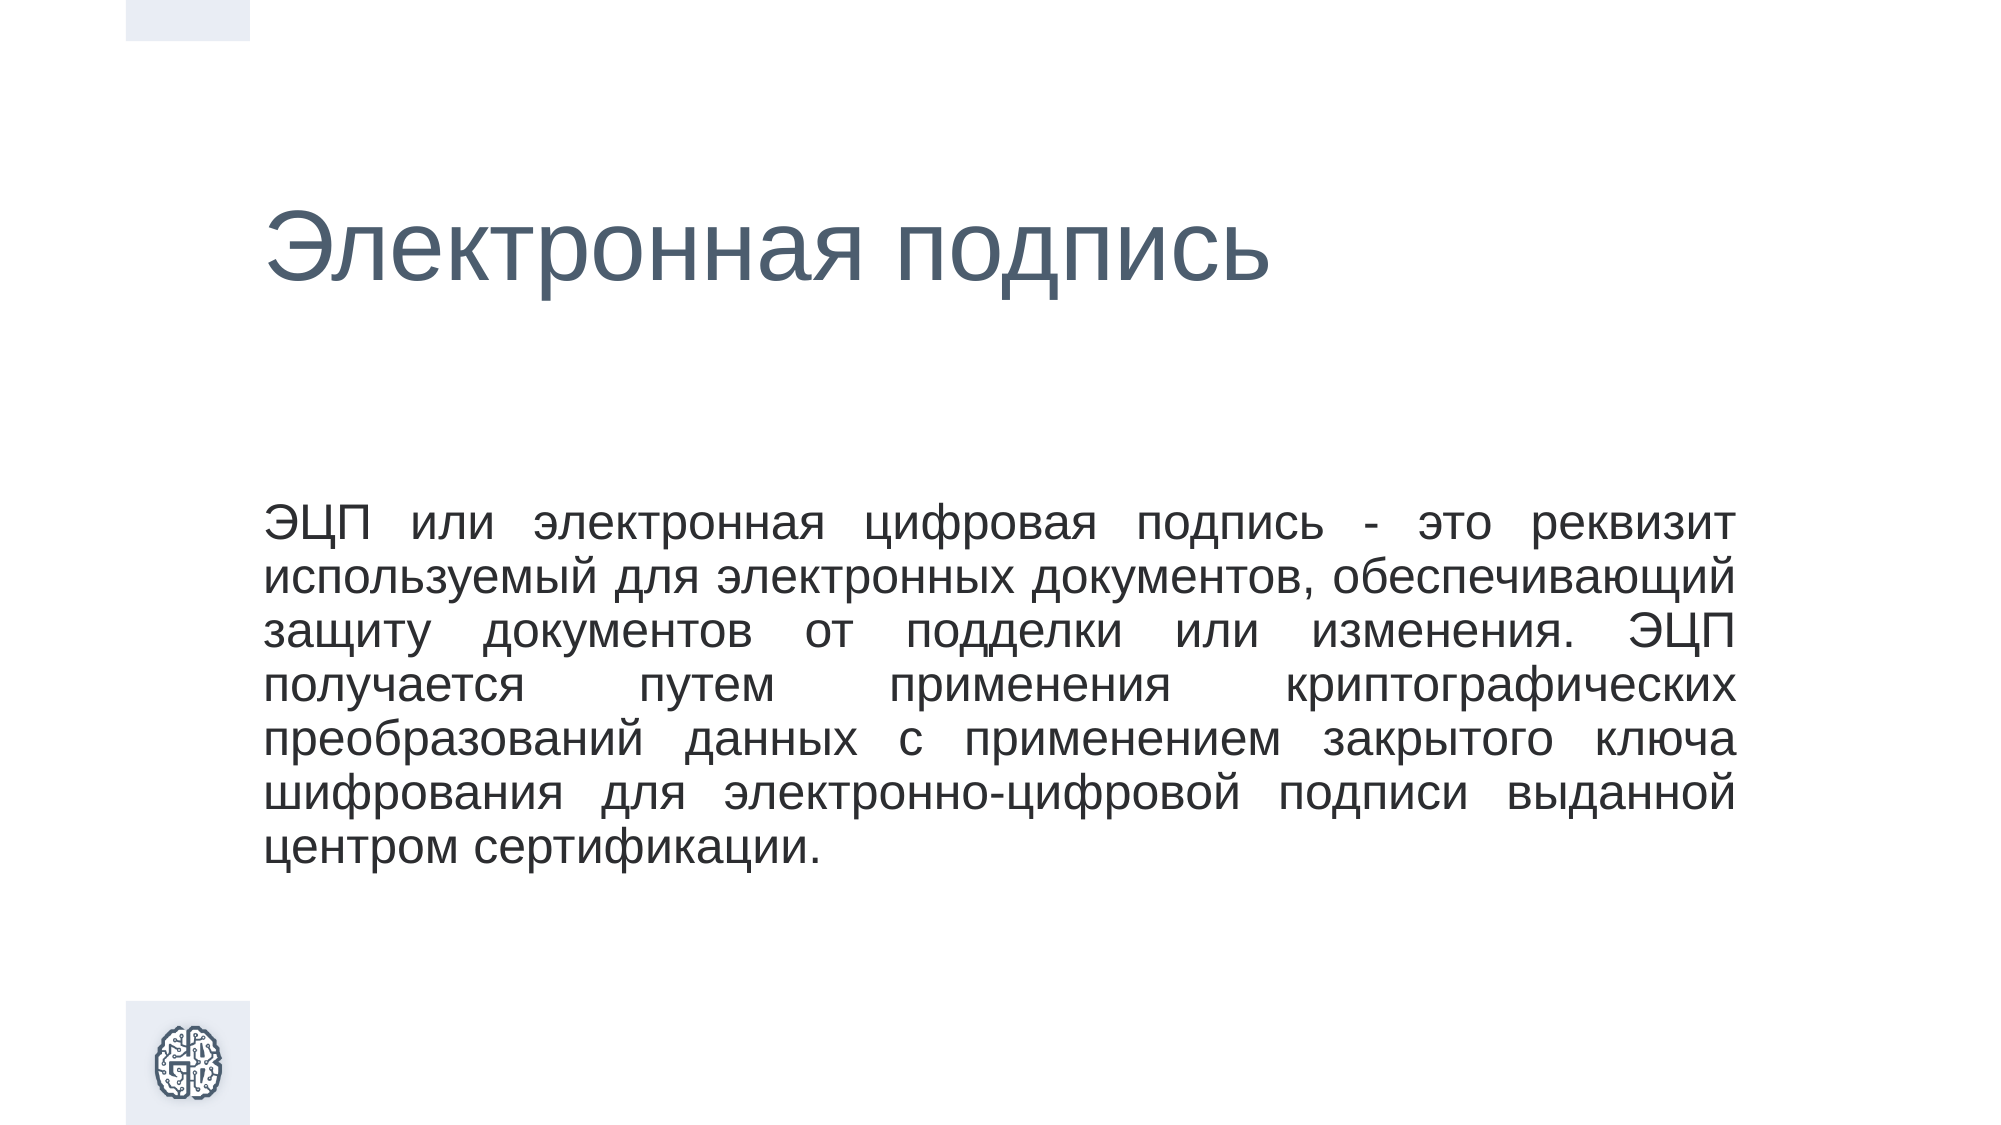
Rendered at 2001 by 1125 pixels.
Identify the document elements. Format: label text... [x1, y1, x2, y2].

list ЭЦП или электронная цифровая подпись - это реквизит используемый для электронных документов, обеспечивающий защиту документов от подделки или изменения. ЭЦП получается путем применения криптографических преобразований данных с применением закрытого ключа шифрования для электронно-цифровой подписи выданной центром сертификации. [248, 431, 1752, 941]
picture [144, 1016, 232, 1110]
title Электронная подпись [248, 124, 1752, 372]
